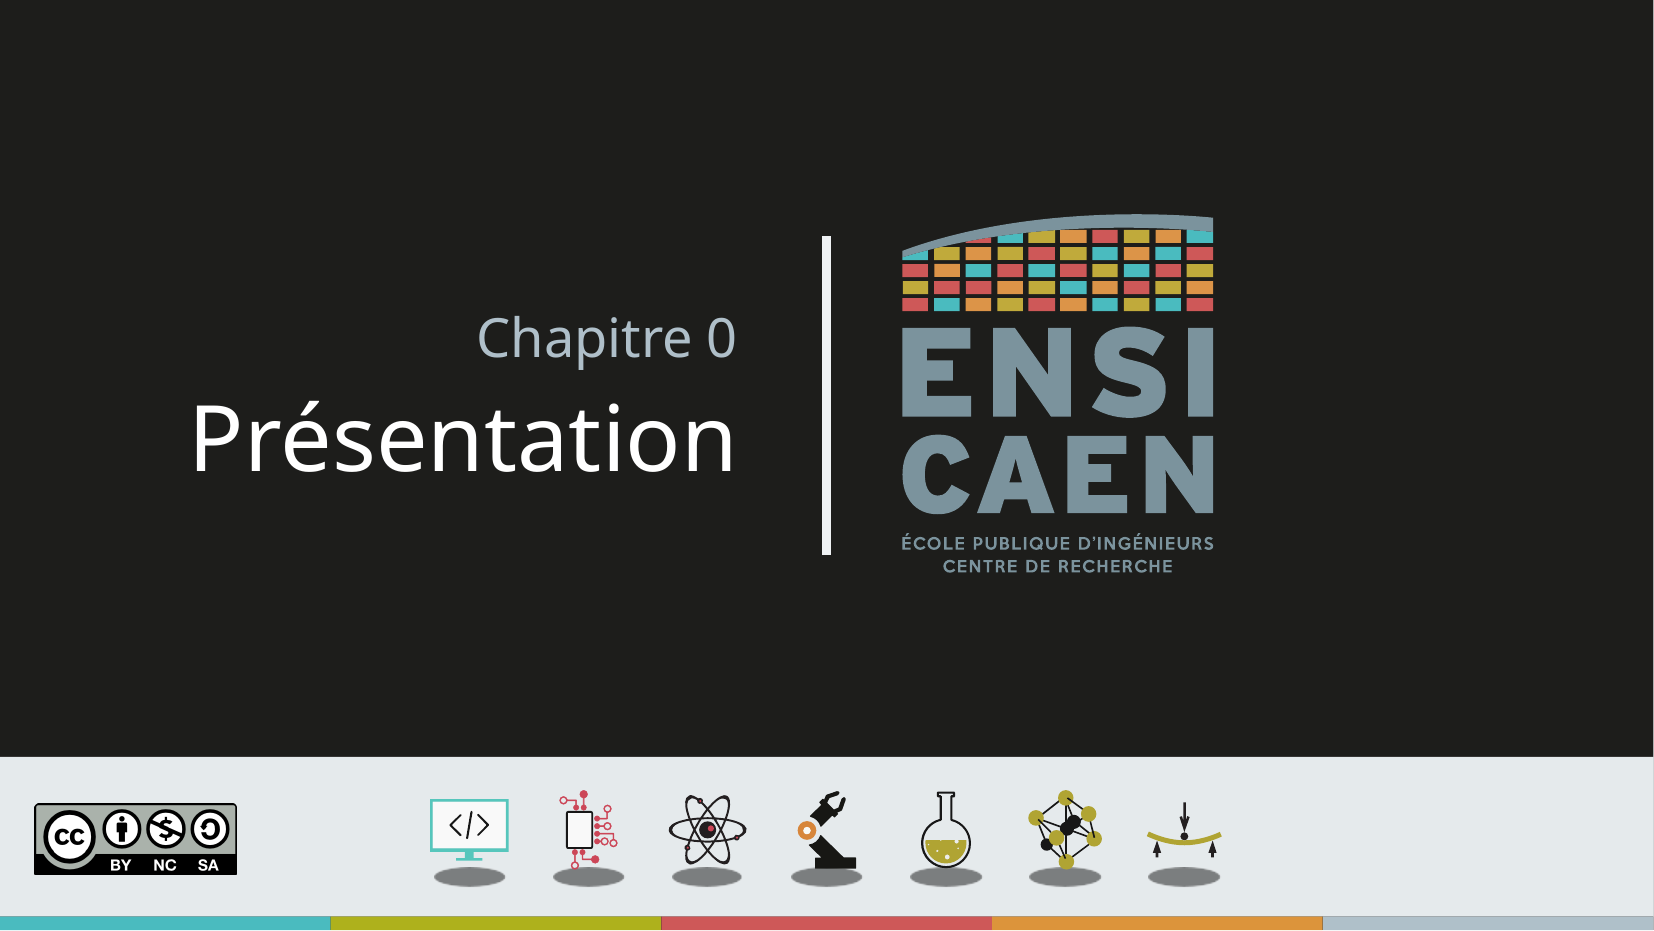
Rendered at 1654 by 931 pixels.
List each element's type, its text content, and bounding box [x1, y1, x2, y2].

title Chapitre 0 Présentation [59, 236, 739, 562]
picture [34, 803, 237, 875]
